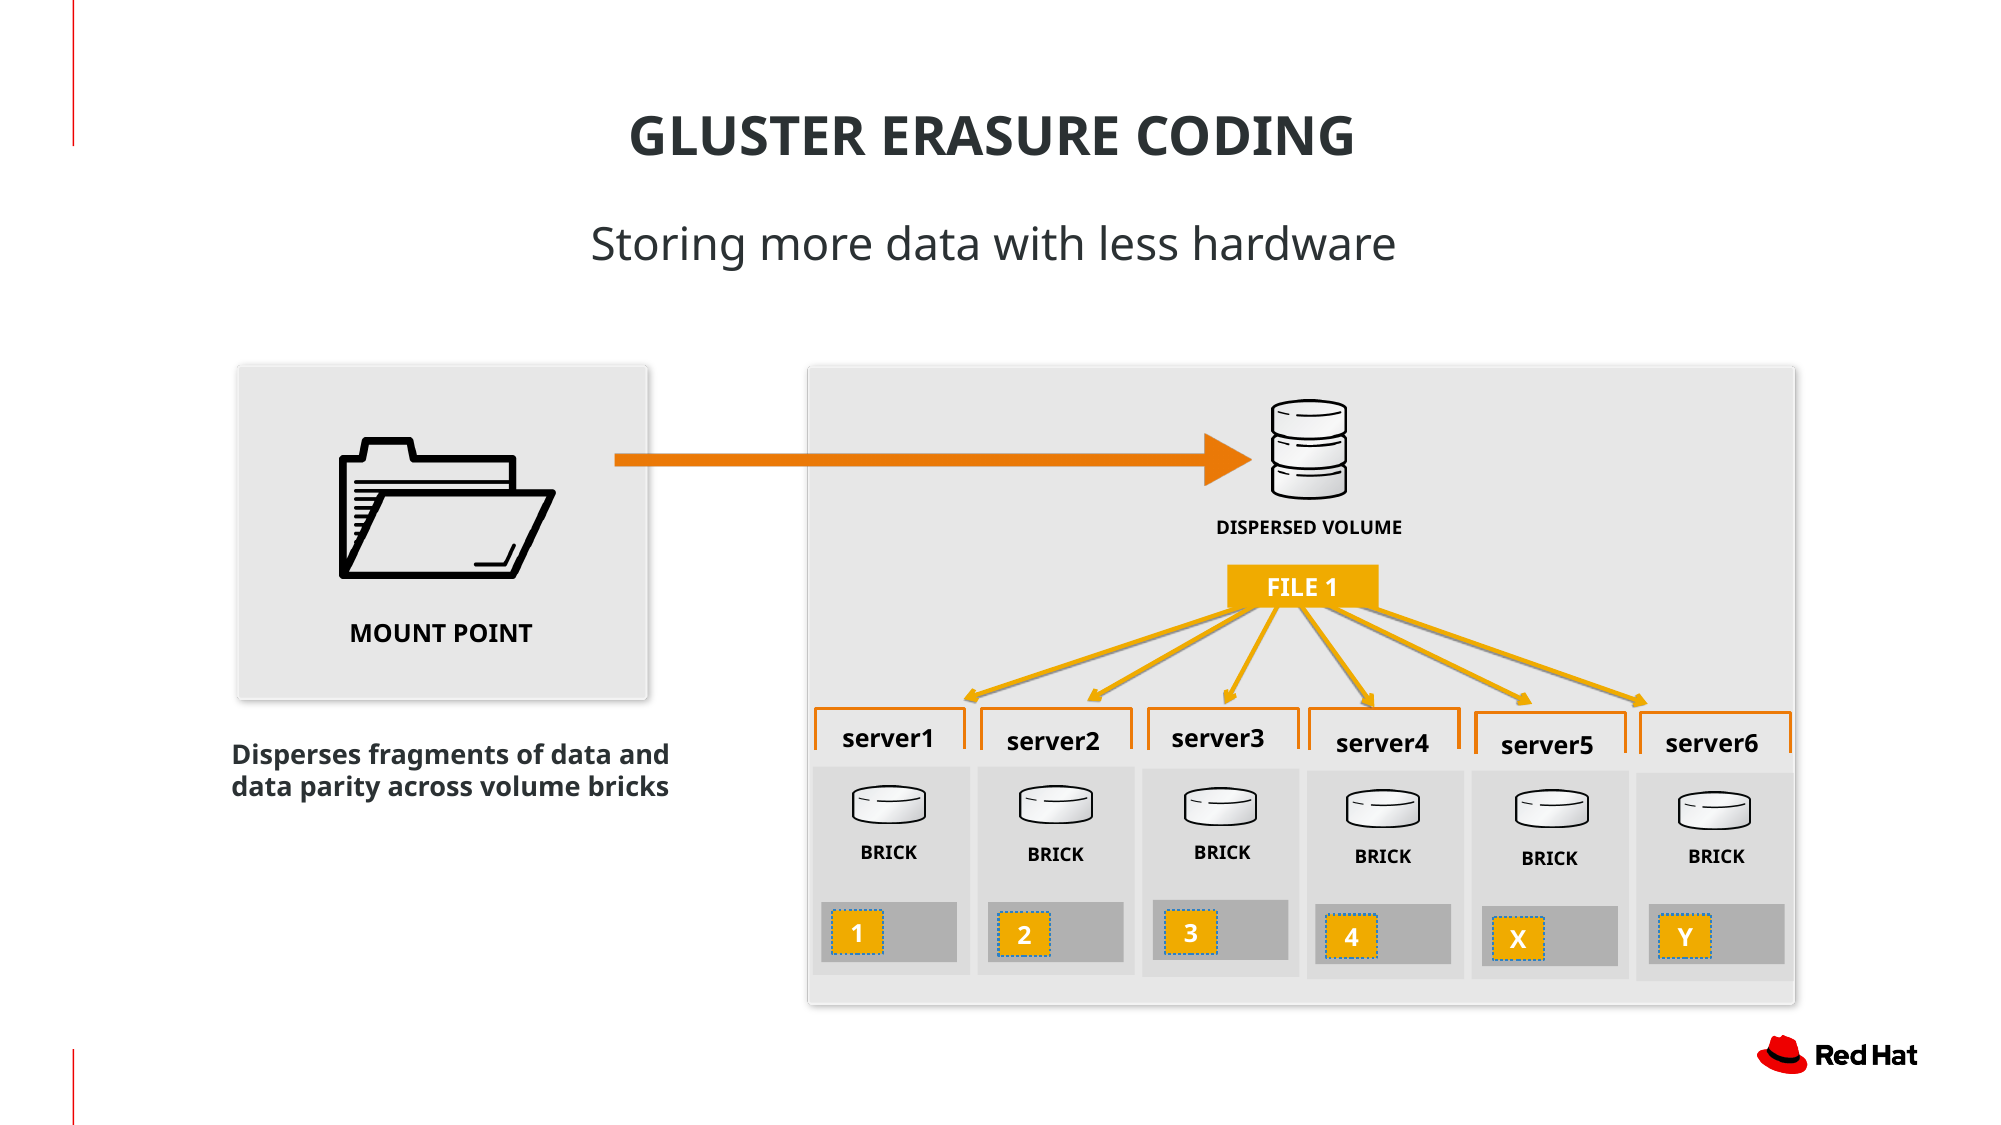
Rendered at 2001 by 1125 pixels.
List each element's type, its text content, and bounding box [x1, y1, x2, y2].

text_box server1 [812, 718, 965, 758]
text_box [1142, 768, 1300, 810]
text_box BRICK [1455, 816, 1636, 923]
text_box Disperses fragments of data and data parity across volume bricks [216, 722, 687, 938]
text_box DISPERSED VOLUME [1050, 508, 1568, 547]
picture [1346, 789, 1420, 814]
picture [1757, 1035, 1918, 1074]
text_box server3 [1142, 718, 1294, 758]
text_box BRICK [1127, 810, 1307, 917]
text_box server5 [1471, 724, 1624, 764]
text_box BRICK [960, 812, 1142, 919]
picture [798, 917, 1808, 1017]
text_box server6 [1636, 722, 1788, 762]
text_box [1142, 917, 1300, 977]
text_box MOUNT POINT [235, 602, 647, 685]
text_box Y [1659, 921, 1712, 958]
picture [1019, 785, 1093, 812]
text_box BRICK [1621, 814, 1811, 921]
text_box [812, 917, 971, 975]
text_box [1471, 923, 1629, 980]
text_box X [1492, 923, 1545, 960]
picture [228, 356, 1808, 814]
text_box [977, 919, 1135, 975]
text_box server2 [977, 720, 1130, 760]
text_box server4 [1307, 722, 1459, 762]
text_box FILE 1 [1227, 564, 1379, 608]
text_box [1307, 770, 1465, 814]
picture [1678, 791, 1751, 814]
text_box [1636, 921, 1794, 982]
text_box 1 [831, 917, 884, 954]
picture [1515, 789, 1589, 816]
text_box [1636, 772, 1794, 814]
list Storing more data with less hardware [351, 212, 1648, 295]
text_box 3 [1165, 917, 1217, 954]
picture [852, 785, 926, 810]
picture [1184, 787, 1257, 810]
text_box [1471, 770, 1629, 816]
text_box 4 [1325, 921, 1378, 958]
text_box BRICK [794, 810, 977, 917]
title GLUSTER ERASURE CODING [68, 85, 1932, 212]
text_box BRICK [1288, 814, 1471, 921]
text_box [977, 766, 1135, 812]
text_box [812, 766, 971, 810]
text_box 2 [998, 919, 1051, 956]
text_box [1307, 921, 1465, 980]
